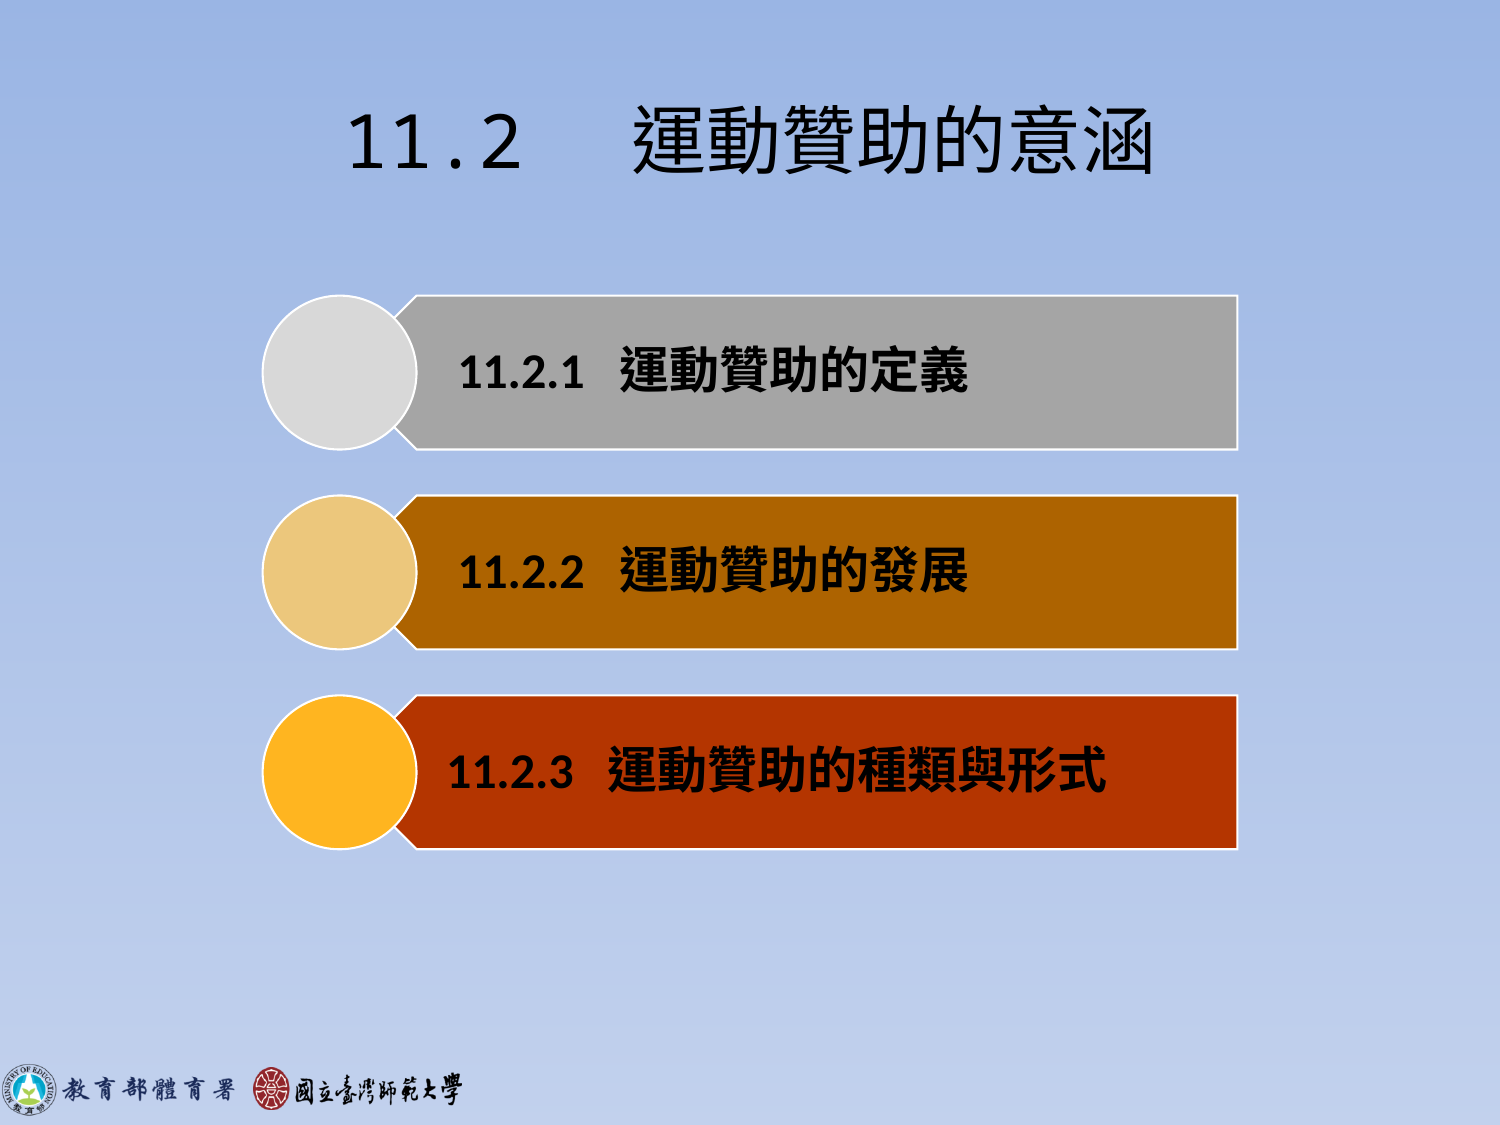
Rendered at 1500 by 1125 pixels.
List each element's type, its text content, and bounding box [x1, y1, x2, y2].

title 11.2 運動贊助的意涵 [75, 45, 1426, 233]
text_box [262, 295, 417, 450]
text_box 11.2.1 運動贊助的定義 [394, 295, 1238, 450]
text_box 11.2.2 運動贊助的發展 [394, 495, 1238, 650]
text_box [262, 495, 417, 650]
text_box 11.2.3 運動贊助的種類與形式 [394, 695, 1238, 850]
text_box [262, 695, 417, 850]
